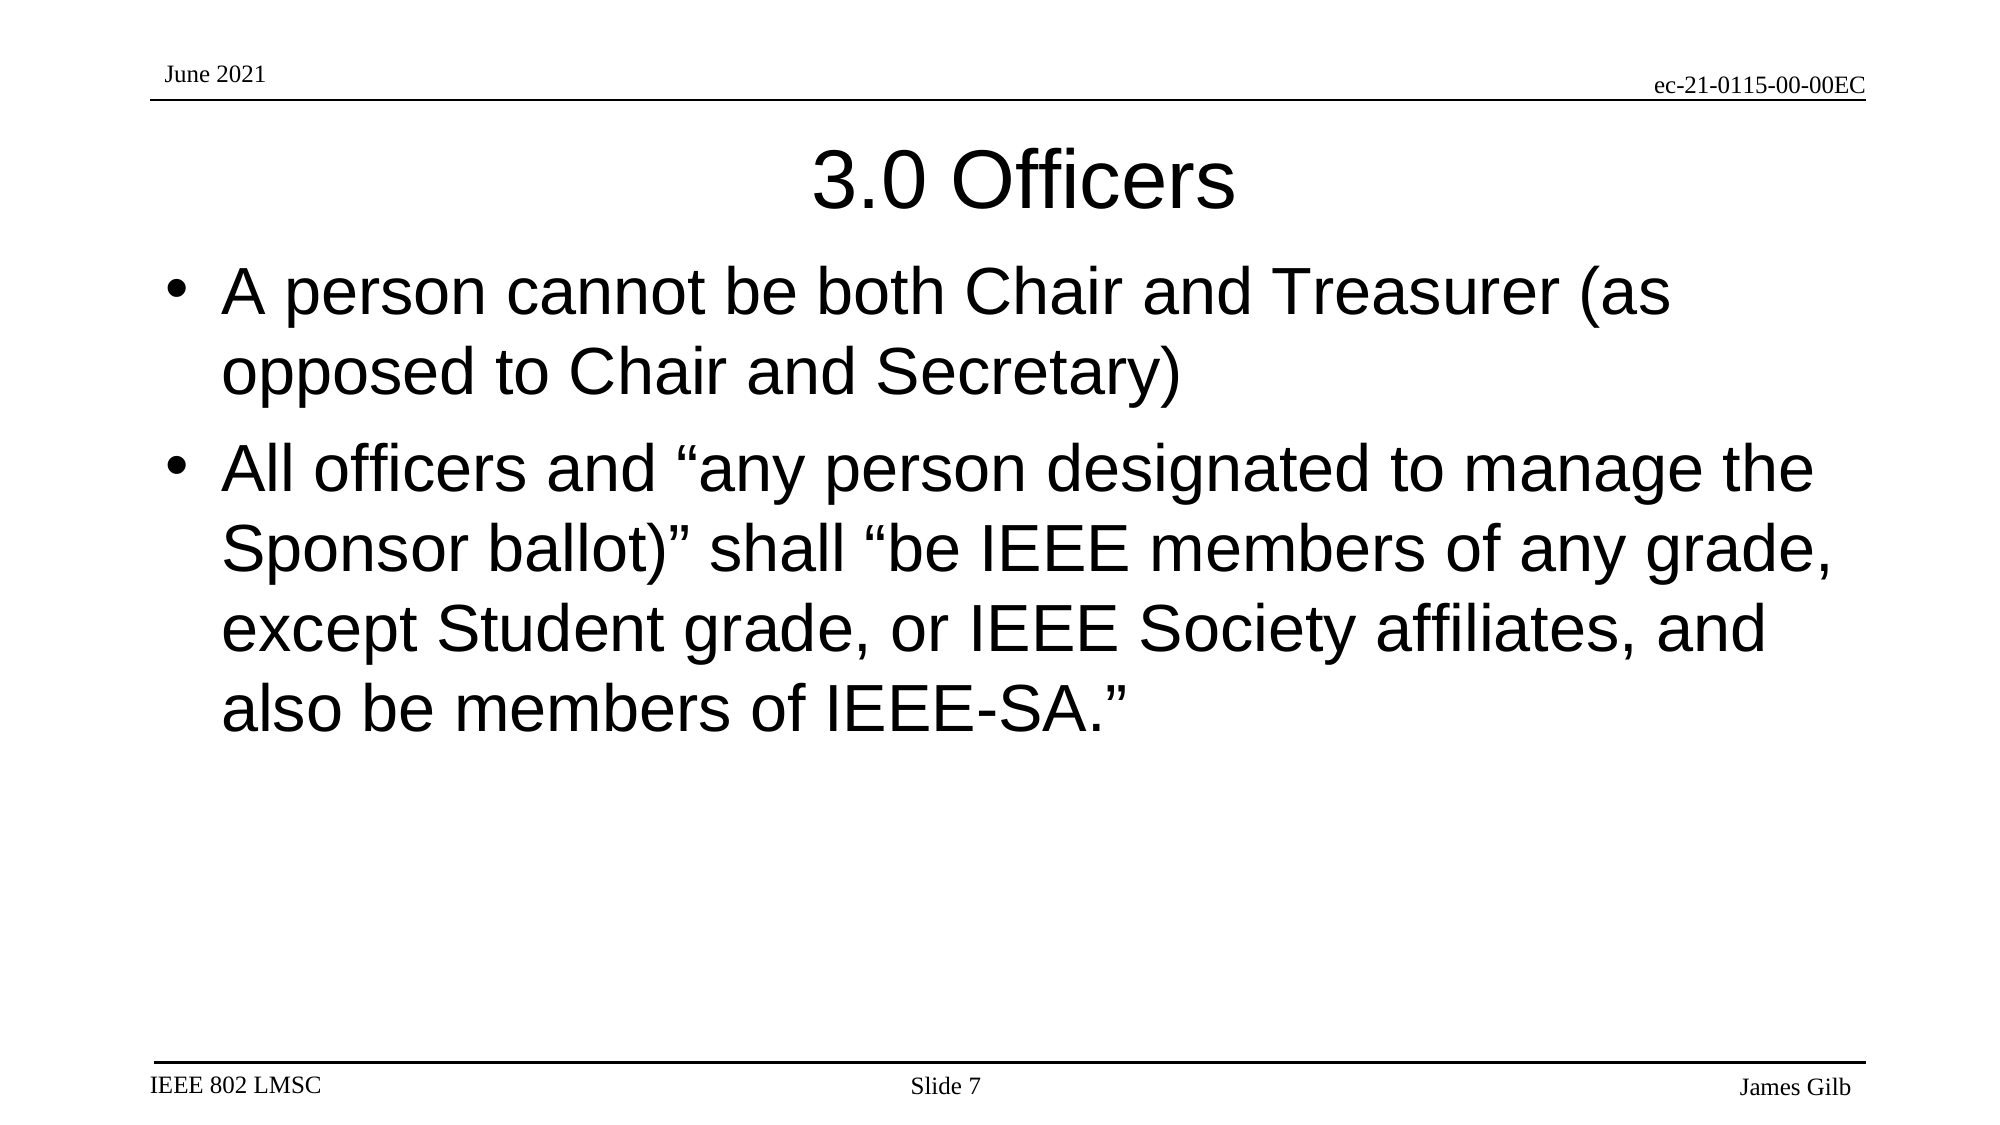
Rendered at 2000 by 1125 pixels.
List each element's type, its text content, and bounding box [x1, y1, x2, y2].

list A person cannot be both Chair and Treasurer (as opposed to Chair and Secretary) All officers and “any person designated to manage the Sponsor ballot)” shall “be IEEE members of any grade, except Student grade, or IEEE Society affiliates, and also be members of IEEE-SA.” [149, 239, 1900, 1051]
title 3.0 Officers [149, 112, 1900, 238]
